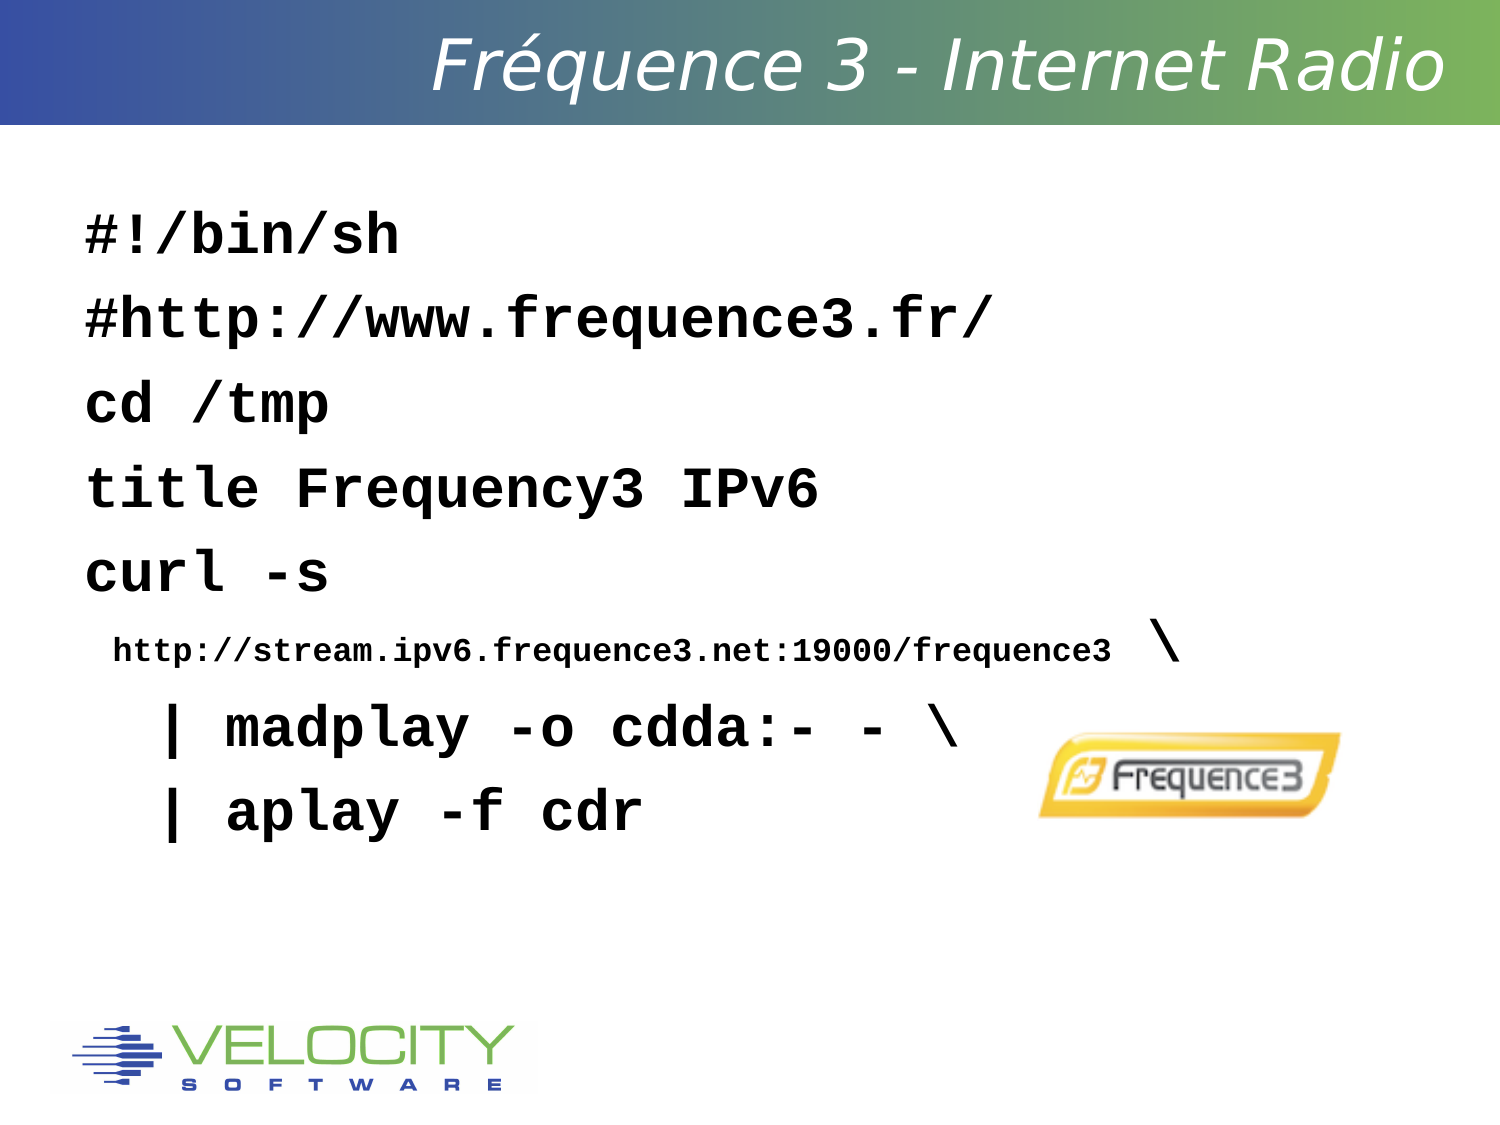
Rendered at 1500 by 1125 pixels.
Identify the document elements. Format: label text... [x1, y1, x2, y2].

picture [1037, 712, 1351, 821]
list #!/bin/sh #http://www.frequence3.fr/ cd /tmp title Frequency3 IPv6 curl -s http://stream.ipv6.frequence3.net:19000/frequence3 \ | madplay -o cdda:- - \ | aplay -f cdr [70, 187, 1438, 1019]
picture [50, 1021, 538, 1094]
title Fréquence 3 - Internet Radio [62, 12, 1463, 113]
